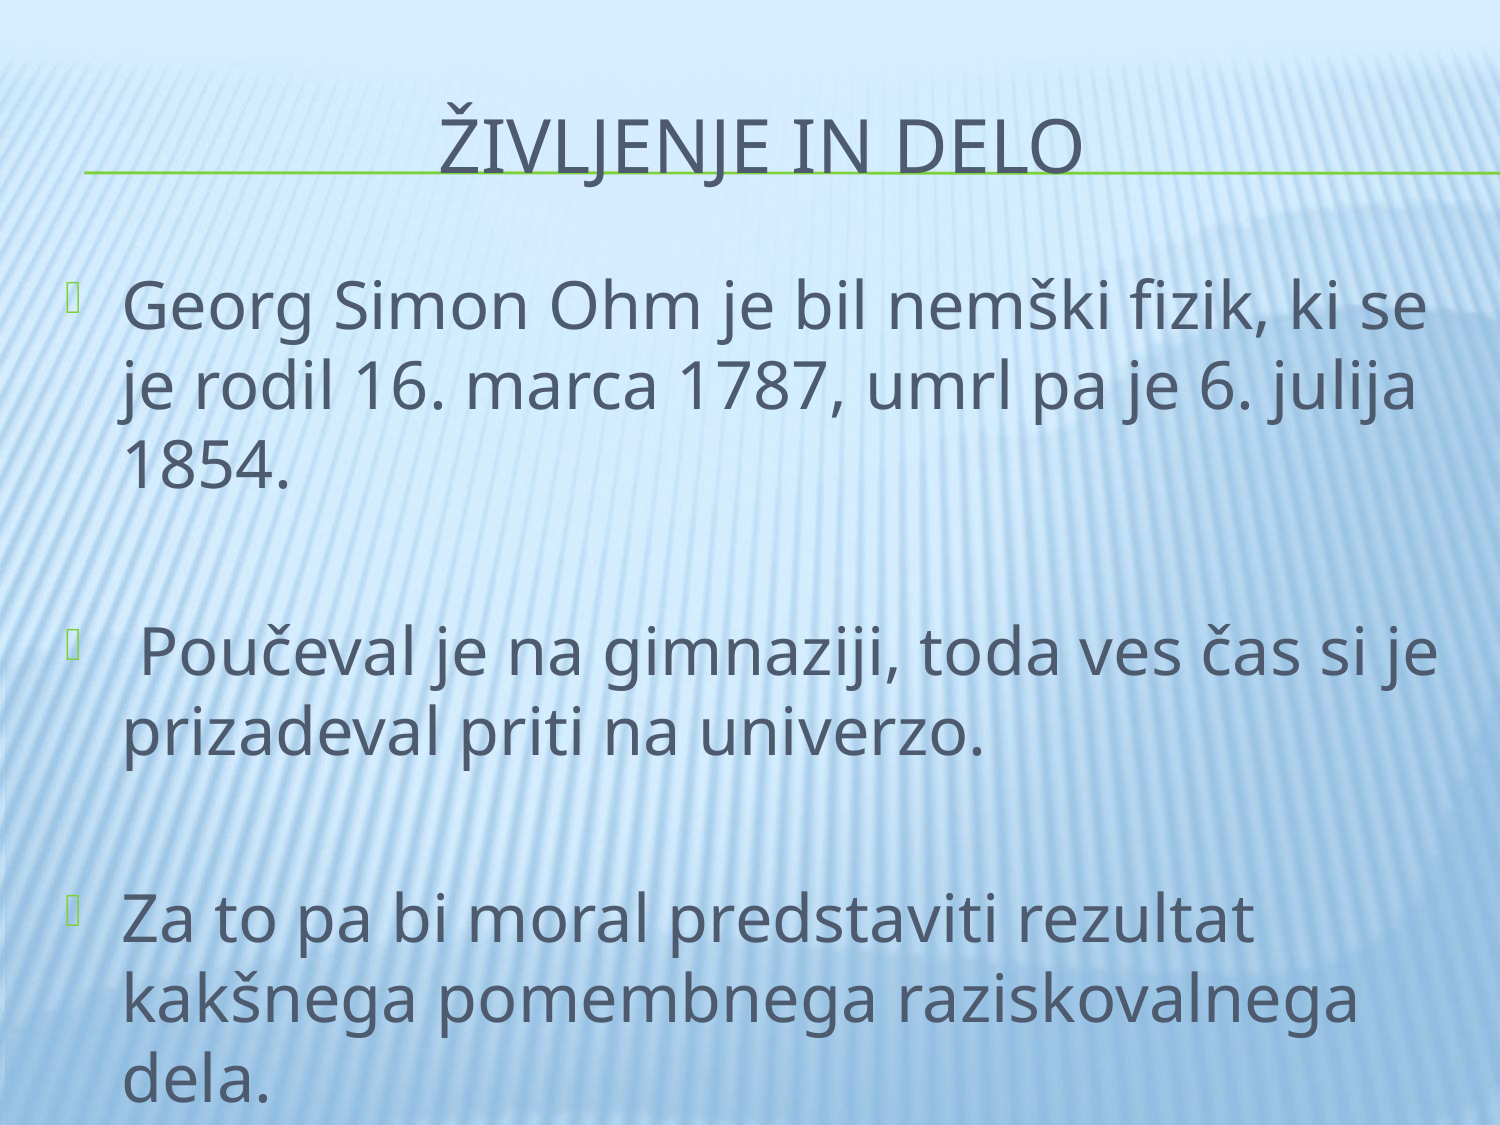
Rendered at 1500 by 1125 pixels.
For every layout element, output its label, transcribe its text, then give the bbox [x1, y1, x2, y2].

picture [0, 0, 1500, 1125]
title Življenje in delo [50, 75, 1475, 213]
list Georg Simon Ohm je bil nemški fizik, ki se je rodil 16. marca 1787, umrl pa je 6. julija 1854. Poučeval je na gimnaziji, toda ves čas si je prizadeval priti na univerzo. Za to pa bi moral predstaviti rezultat kakšnega pomembnega raziskovalnega dela. [50, 254, 1475, 998]
